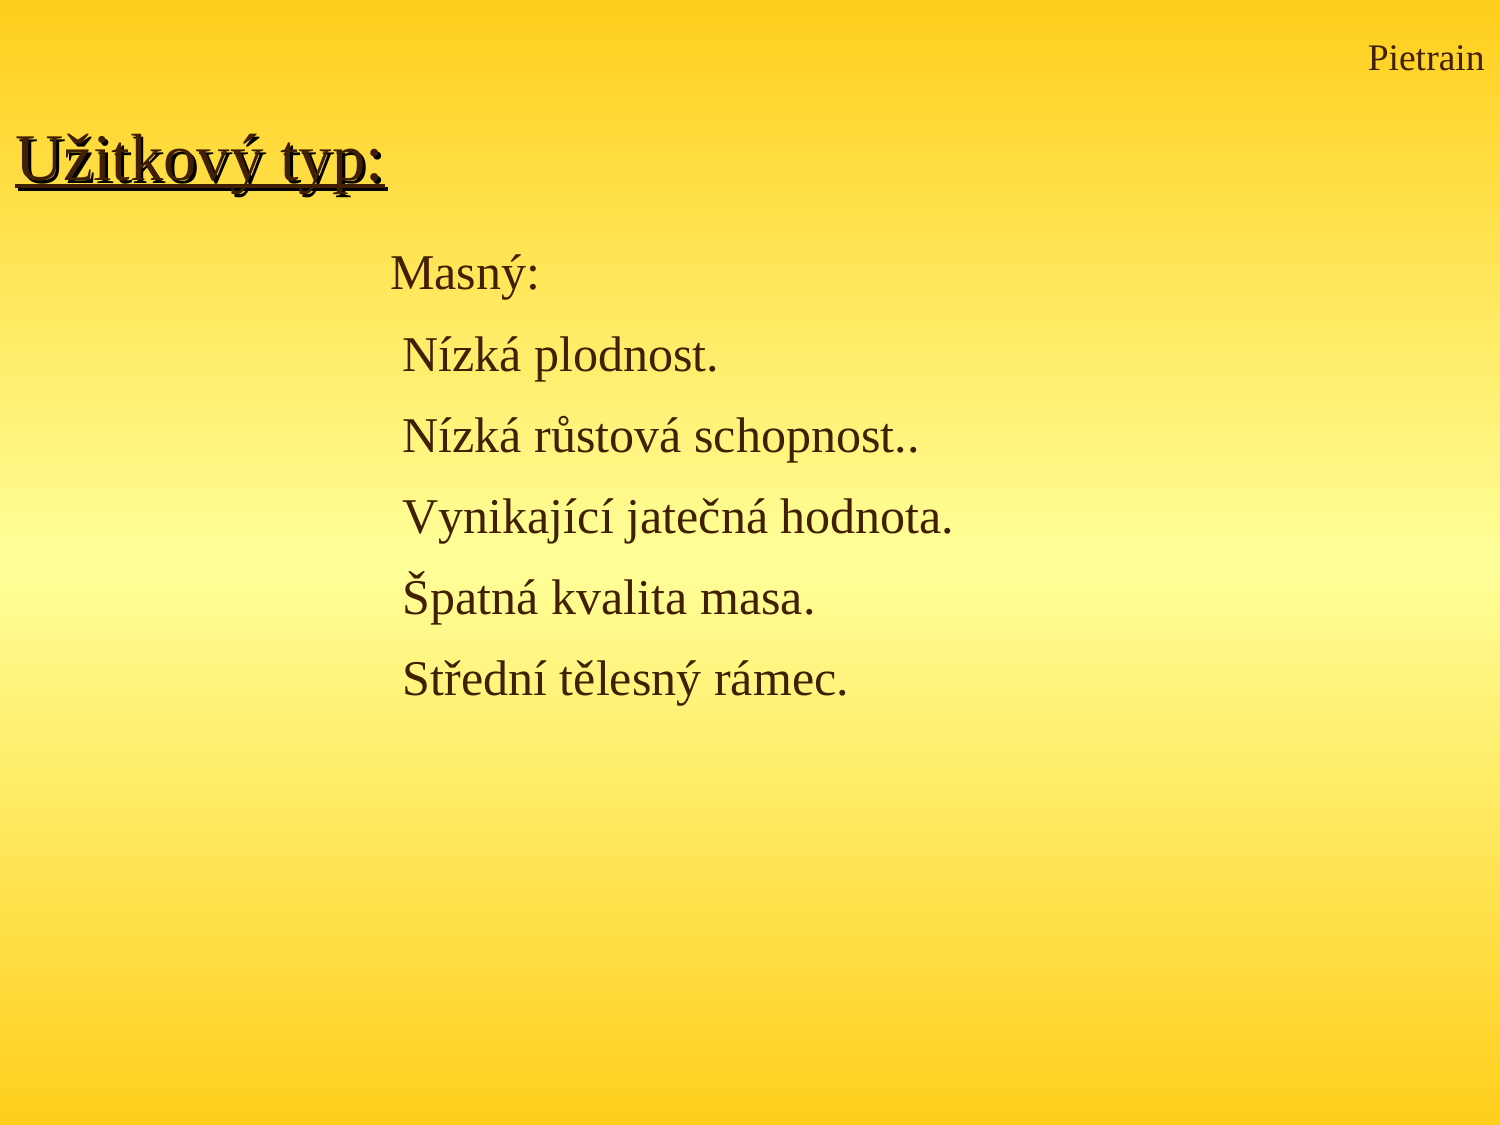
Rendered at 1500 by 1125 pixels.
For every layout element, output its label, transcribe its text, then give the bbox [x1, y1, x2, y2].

text_box Masný: Nízká plodnost. Nízká růstová schopnost.. Vynikající jatečná hodnota. Špatná kvalita masa. Střední tělesný rámec. [375, 237, 1113, 713]
text_box Pietrain Užitkový typ: [0, 29, 1500, 203]
